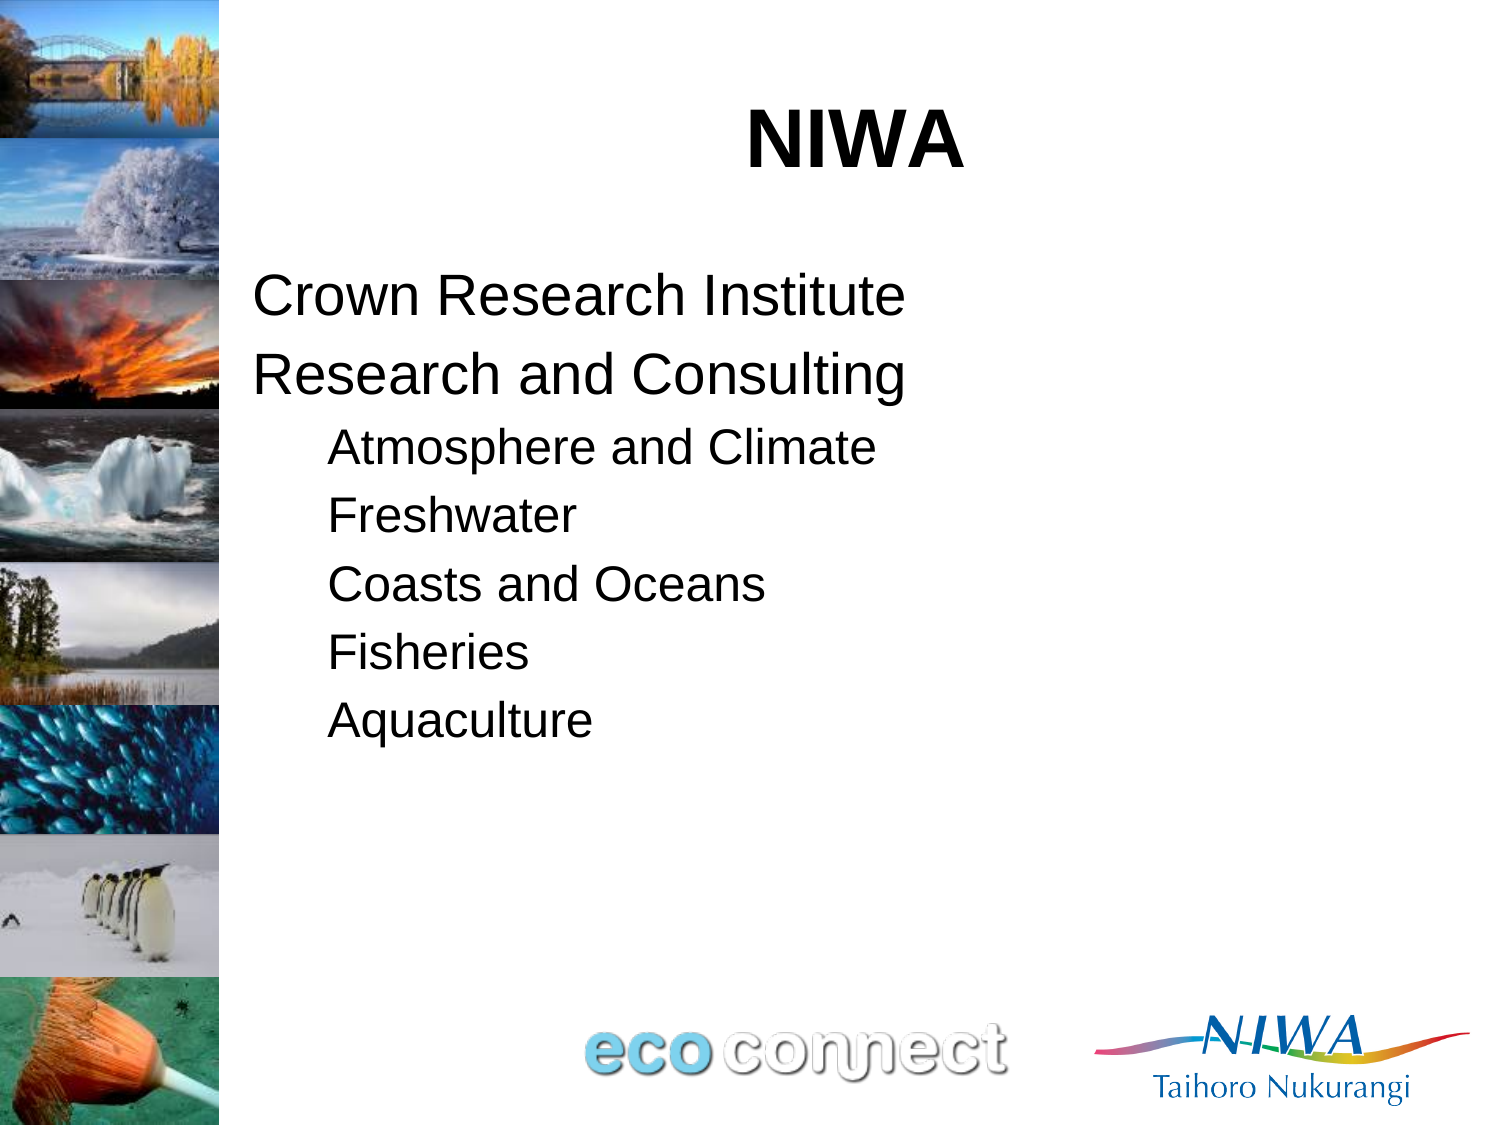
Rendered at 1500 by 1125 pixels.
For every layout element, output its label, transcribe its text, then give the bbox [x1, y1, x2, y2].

list Crown Research Institute Research and Consulting Atmosphere and Climate Freshwater Coasts and Oceans Fisheries Aquaculture [252, 262, 1459, 962]
title NIWA [253, 31, 1459, 247]
picture [0, 0, 219, 1125]
picture [1092, 1013, 1472, 1106]
picture [561, 1003, 1030, 1098]
